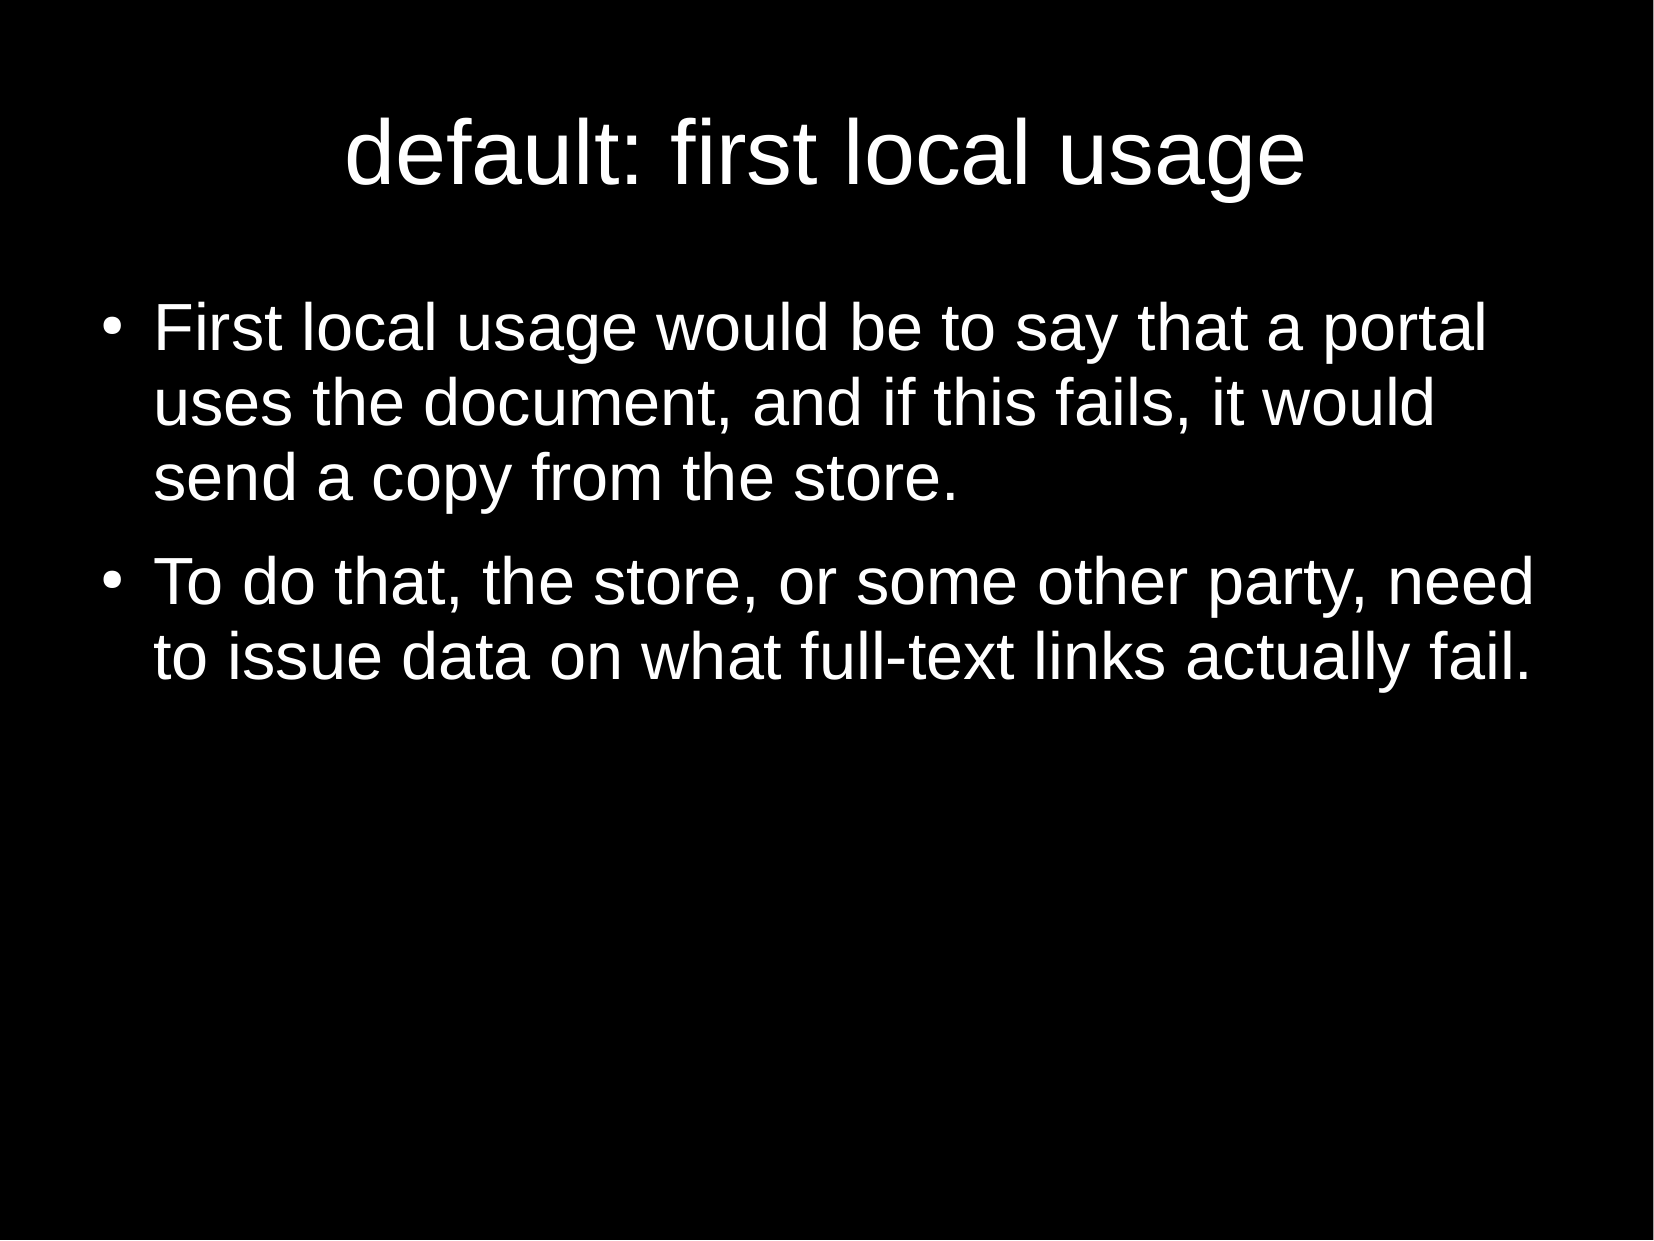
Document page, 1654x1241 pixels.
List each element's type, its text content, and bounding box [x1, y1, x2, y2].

list First local usage would be to say that a portal uses the document, and if this fails, it would send a copy from the store. To do that, the store, or some other party, need to issue data on what full-text links actually fail. [82, 290, 1571, 1010]
title default: first local usage [82, 49, 1571, 257]
